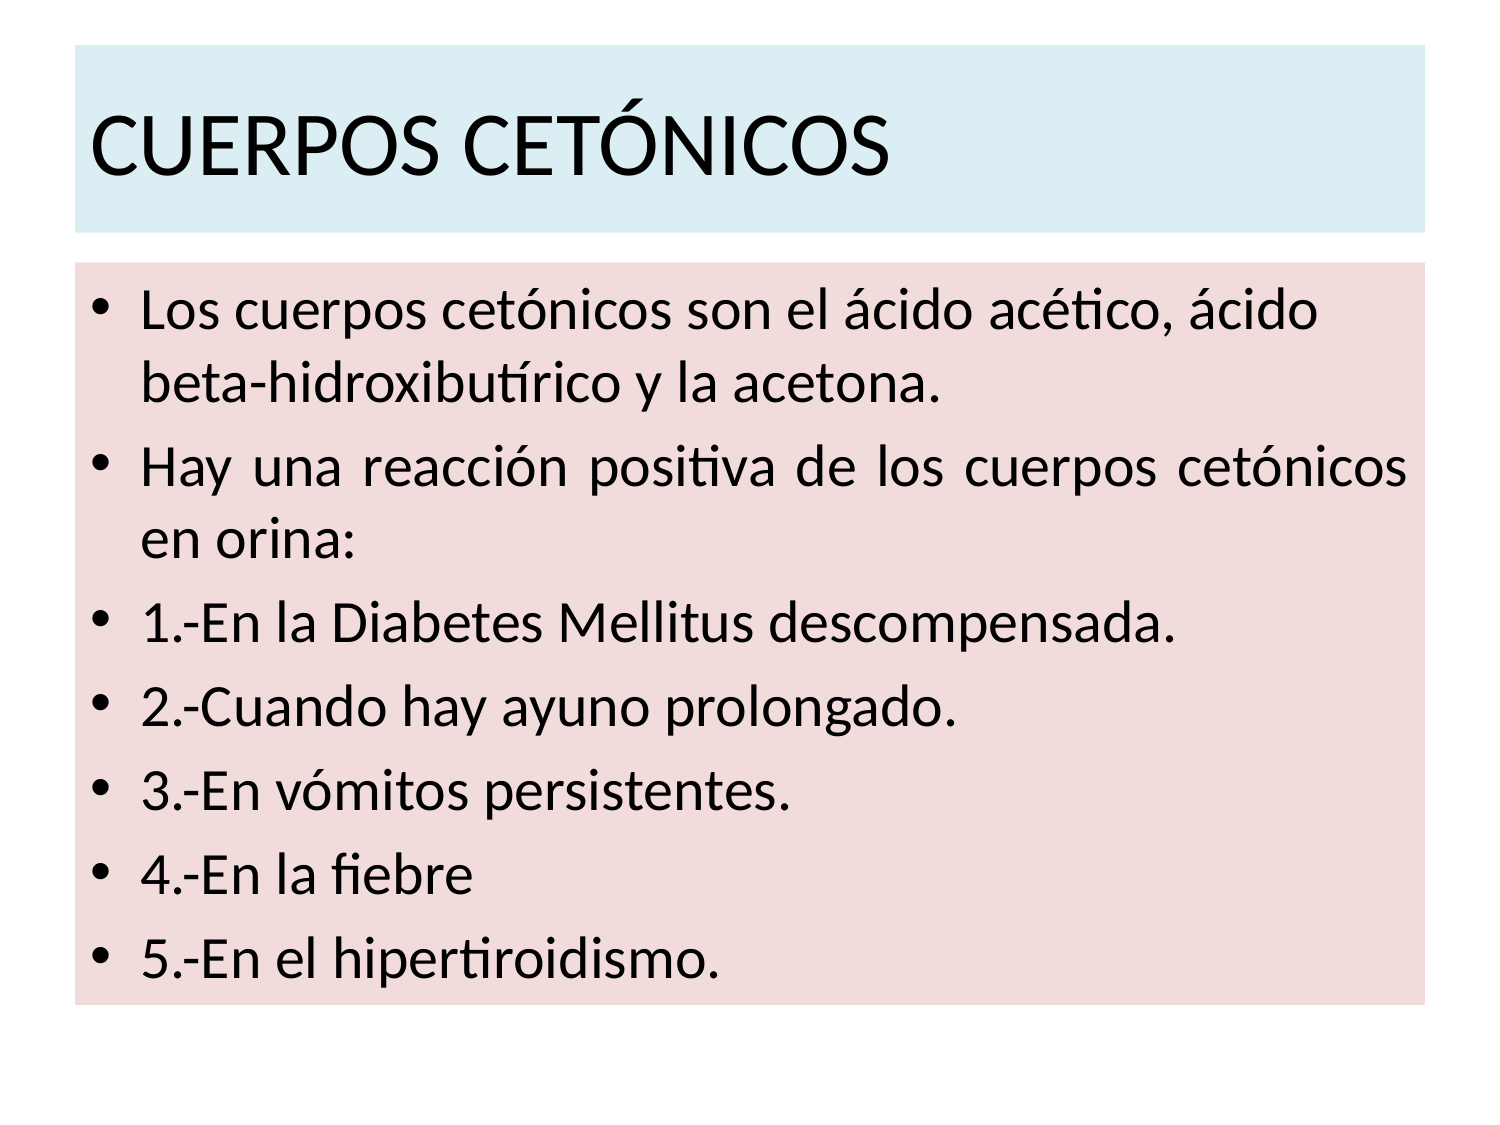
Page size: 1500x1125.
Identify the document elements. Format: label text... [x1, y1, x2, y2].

list Los cuerpos cetónicos son el ácido acético, ácido beta-hidroxibutírico y la acetona. Hay una reacción positiva de los cuerpos cetónicos en orina: 1.-En la Diabetes Mellitus descompensada. 2.-Cuando hay ayuno prolongado. 3.-En vómitos persistentes. 4.-En la fiebre 5.-En el hipertiroidismo. [75, 262, 1425, 1005]
title CUERPOS CETÓNICOS [75, 45, 1425, 233]
